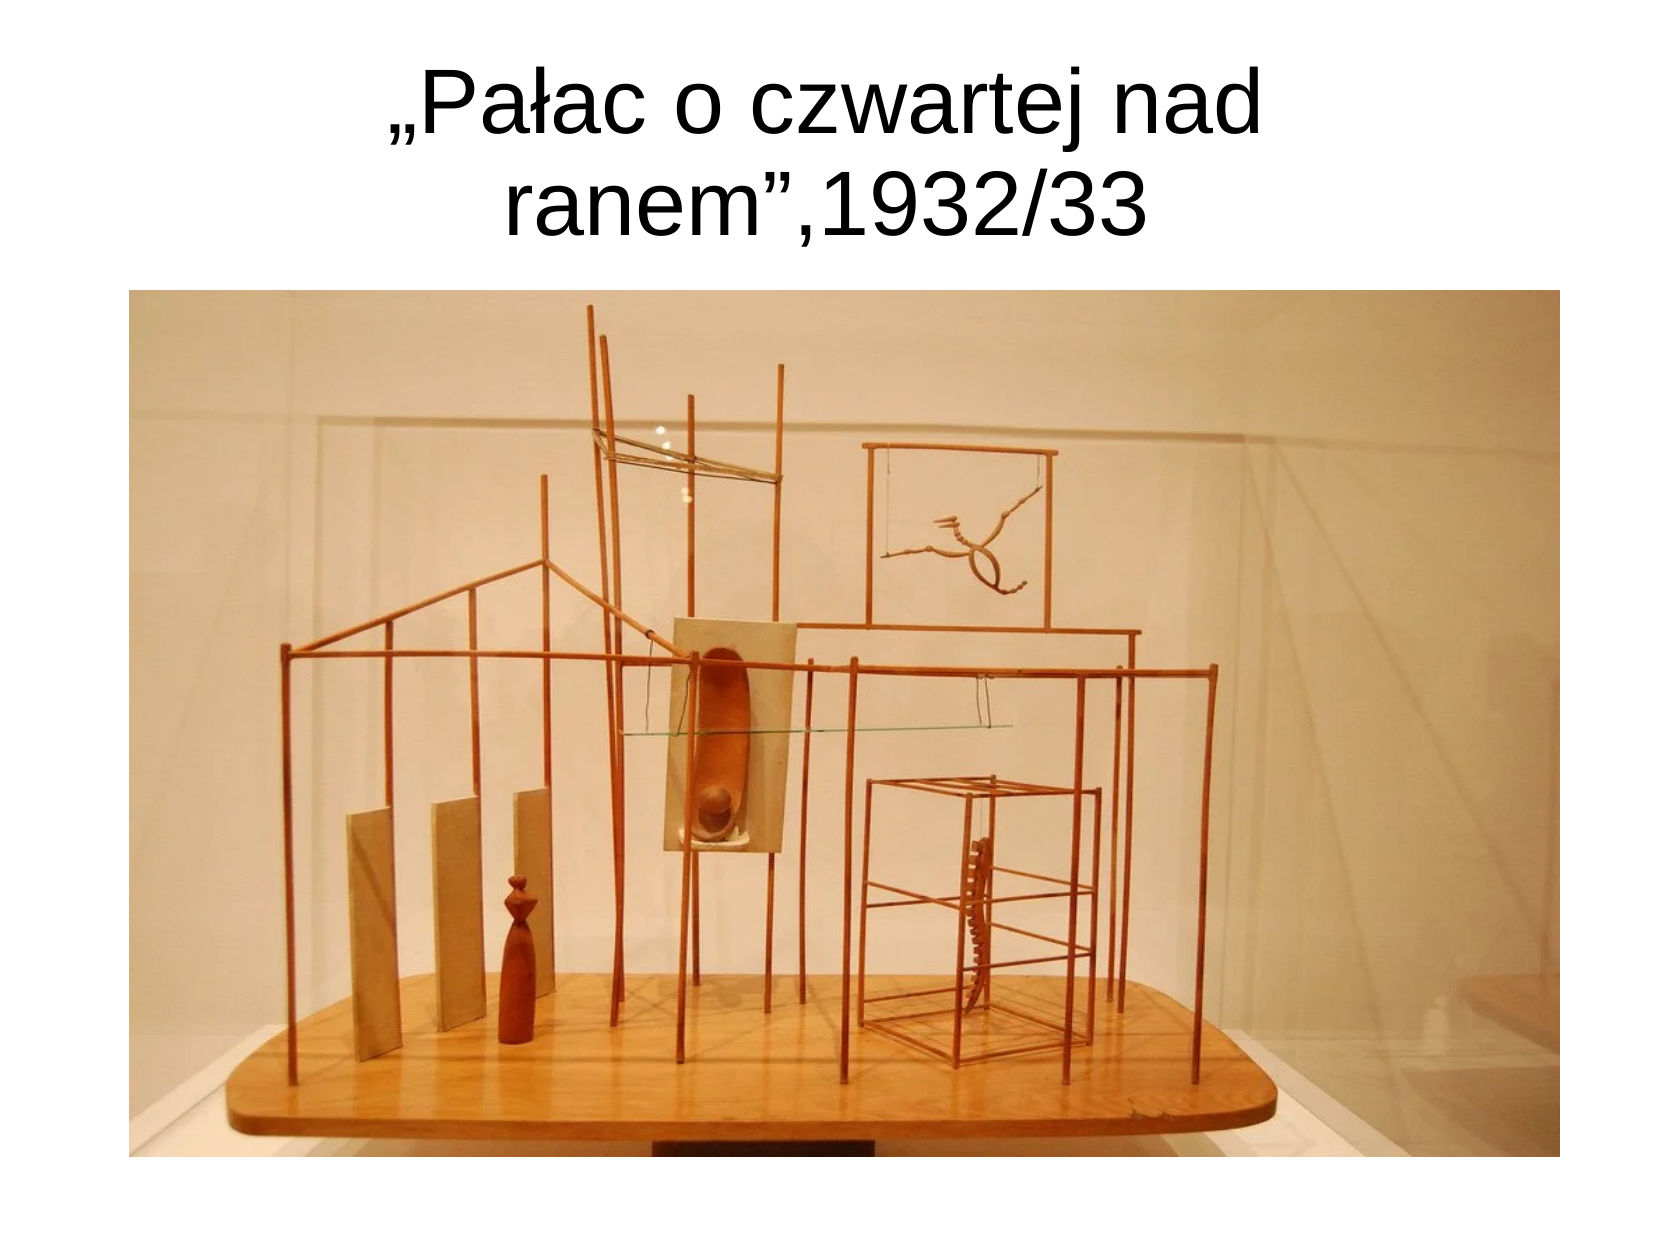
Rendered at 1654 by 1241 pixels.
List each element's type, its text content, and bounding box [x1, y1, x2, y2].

picture [129, 290, 1560, 1157]
title „Pałac o czwartej nad ranem”,1932/33 [82, 49, 1571, 257]
